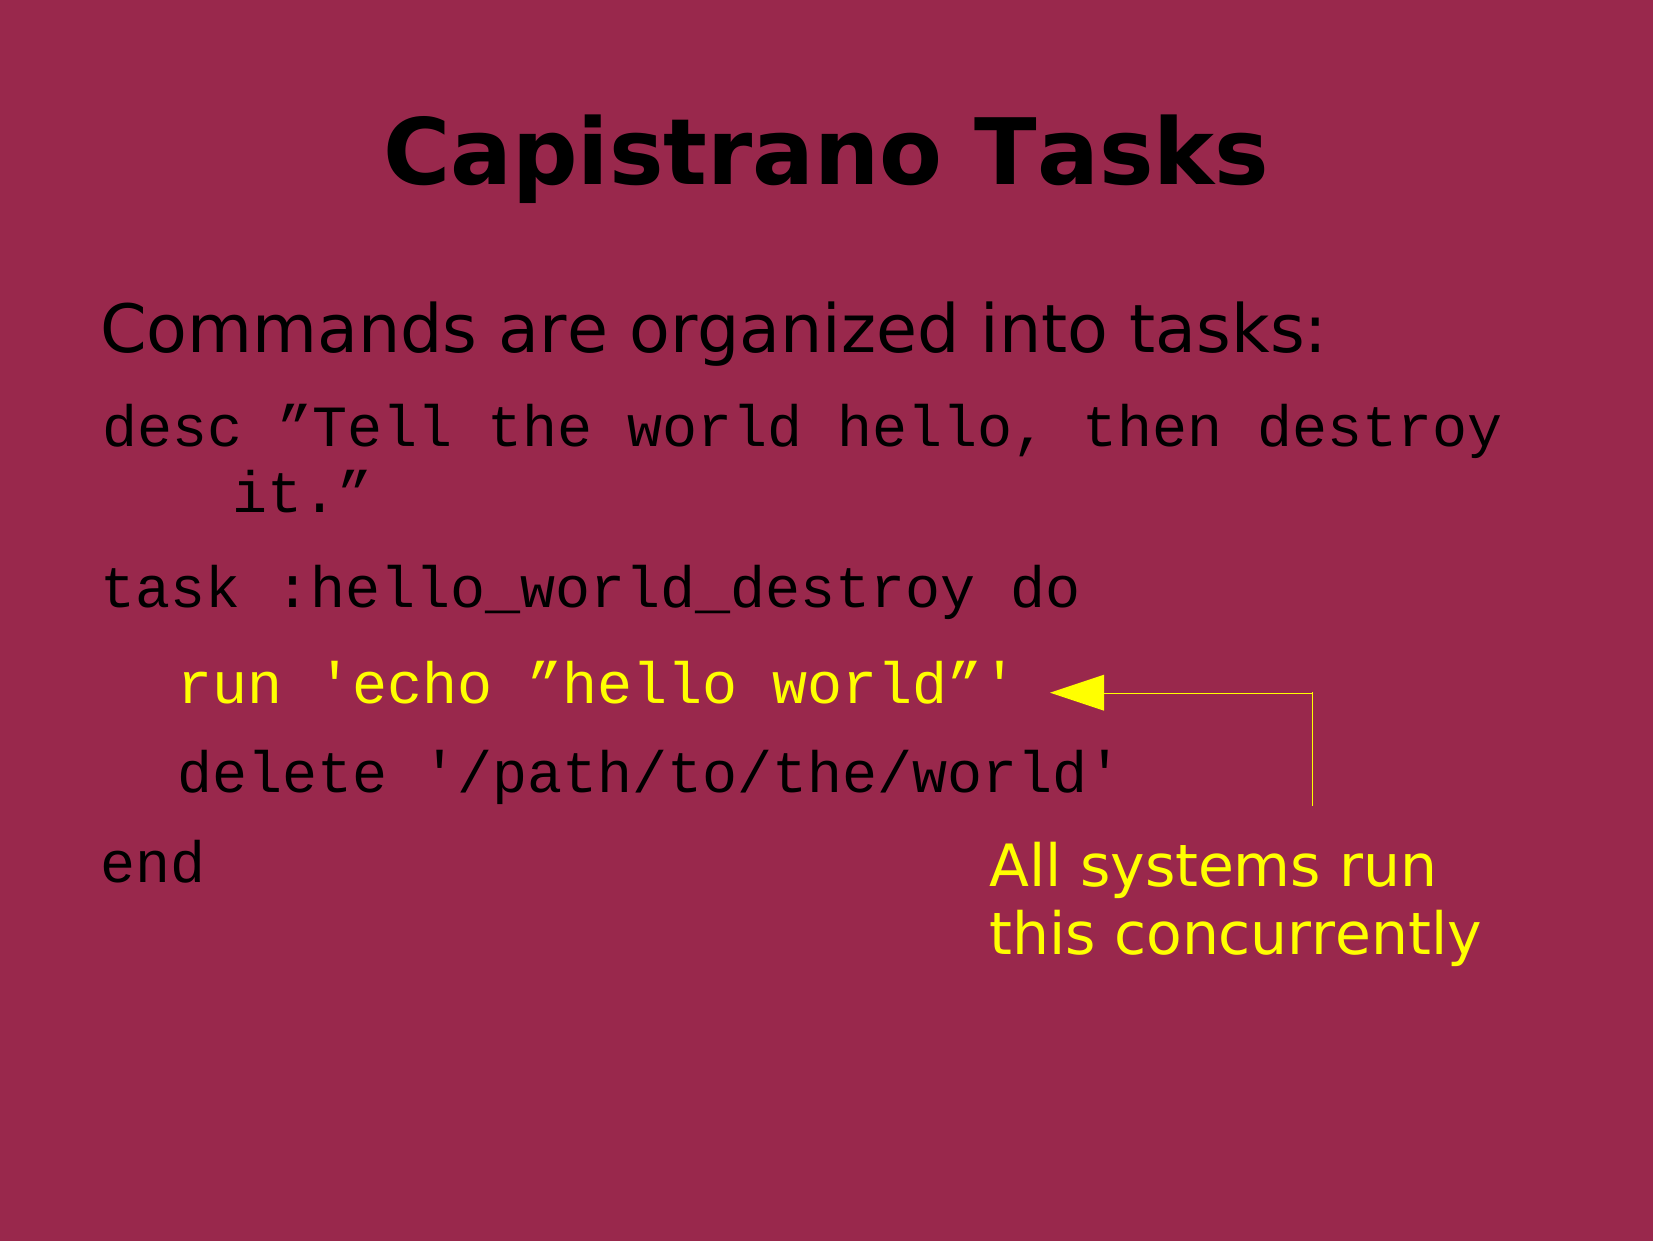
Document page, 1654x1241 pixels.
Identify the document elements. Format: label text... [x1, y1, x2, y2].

list Commands are organized into tasks: desc ”Tell the world hello, then destroy it.” task :hello_world_destroy do run 'echo ”hello world”' delete '/path/to/the/world' end [82, 290, 1571, 1109]
text_box All systems run this concurrently [975, 825, 1576, 976]
title Capistrano Tasks [82, 49, 1571, 257]
